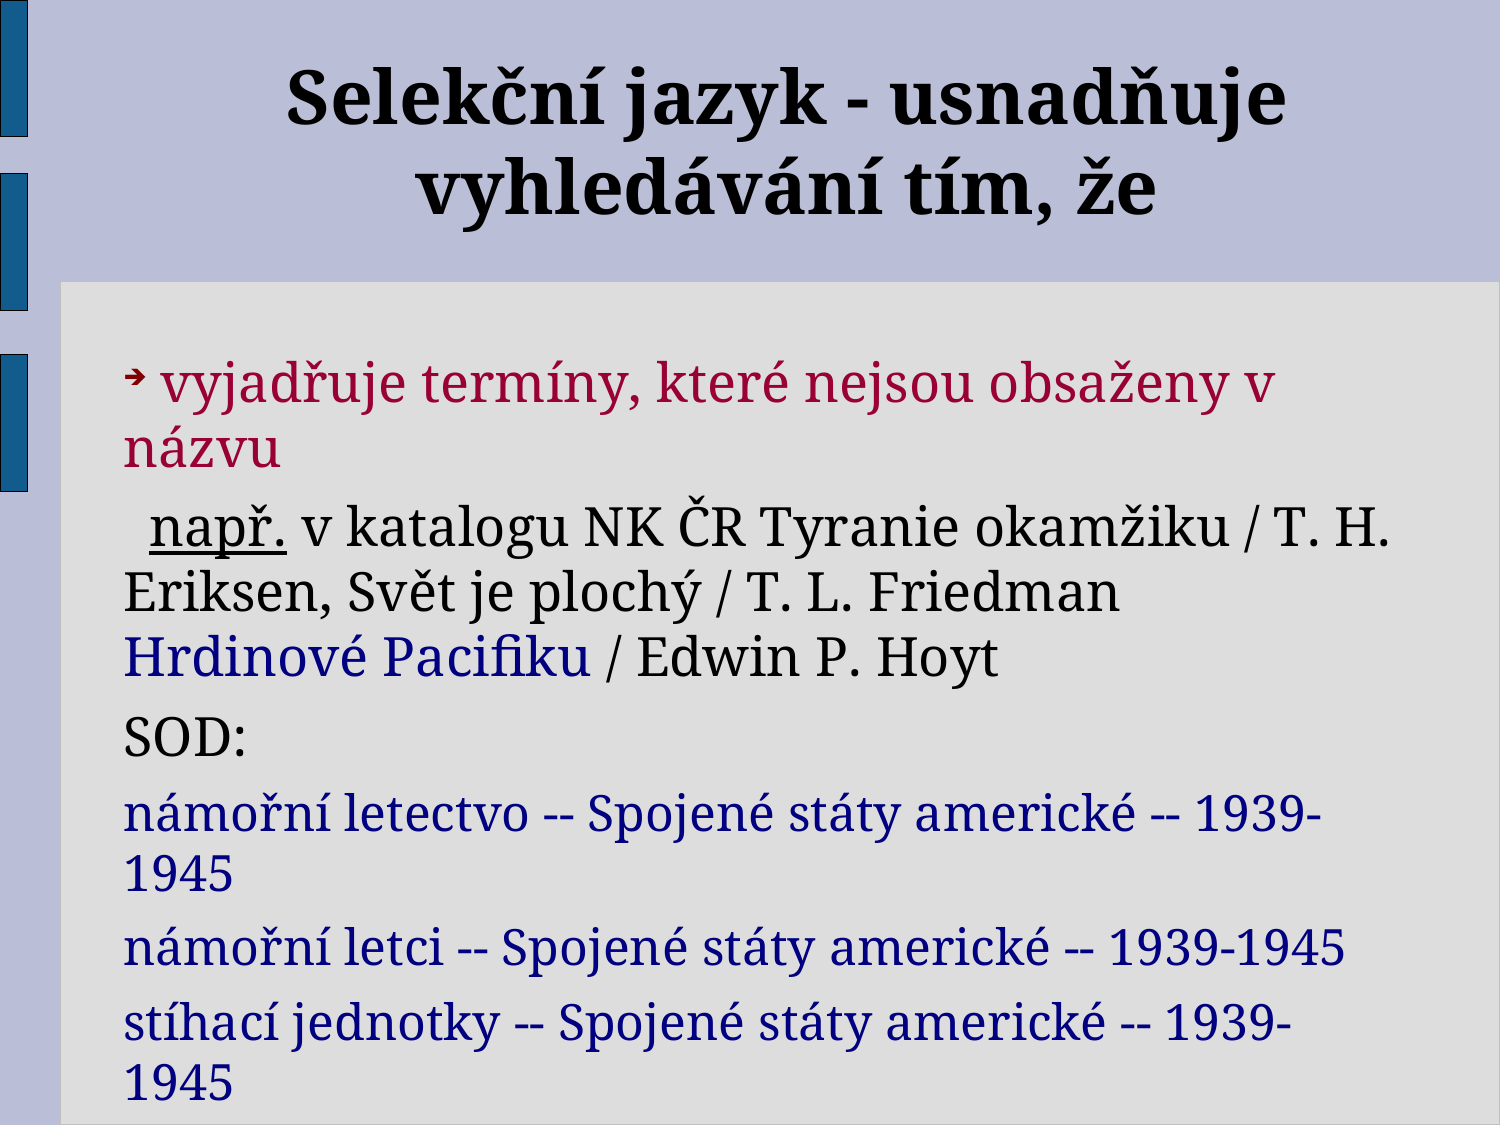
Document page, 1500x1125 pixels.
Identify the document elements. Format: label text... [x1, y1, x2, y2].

list vyjadřuje termíny, které nejsou obsaženy v názvu např. v katalogu NK ČR Tyranie okamžiku / T. H. Eriksen, Svět je plochý / T. L. Friedman Hrdinové Pacifiku / Edwin P. Hoyt SOD: námořní letectvo -- Spojené státy americké -- 1939-1945 námořní letci -- Spojené státy americké -- 1939-1945 stíhací jednotky -- Spojené státy americké -- 1939-1945 letecké operace -- Spojené státy americké -- 1939-1945 druhá světová válka, 1939-1945 -- Tichý oceán [108, 265, 1418, 1125]
title Selekční jazyk - usnadňuje vyhledávání tím, že [150, 41, 1426, 238]
